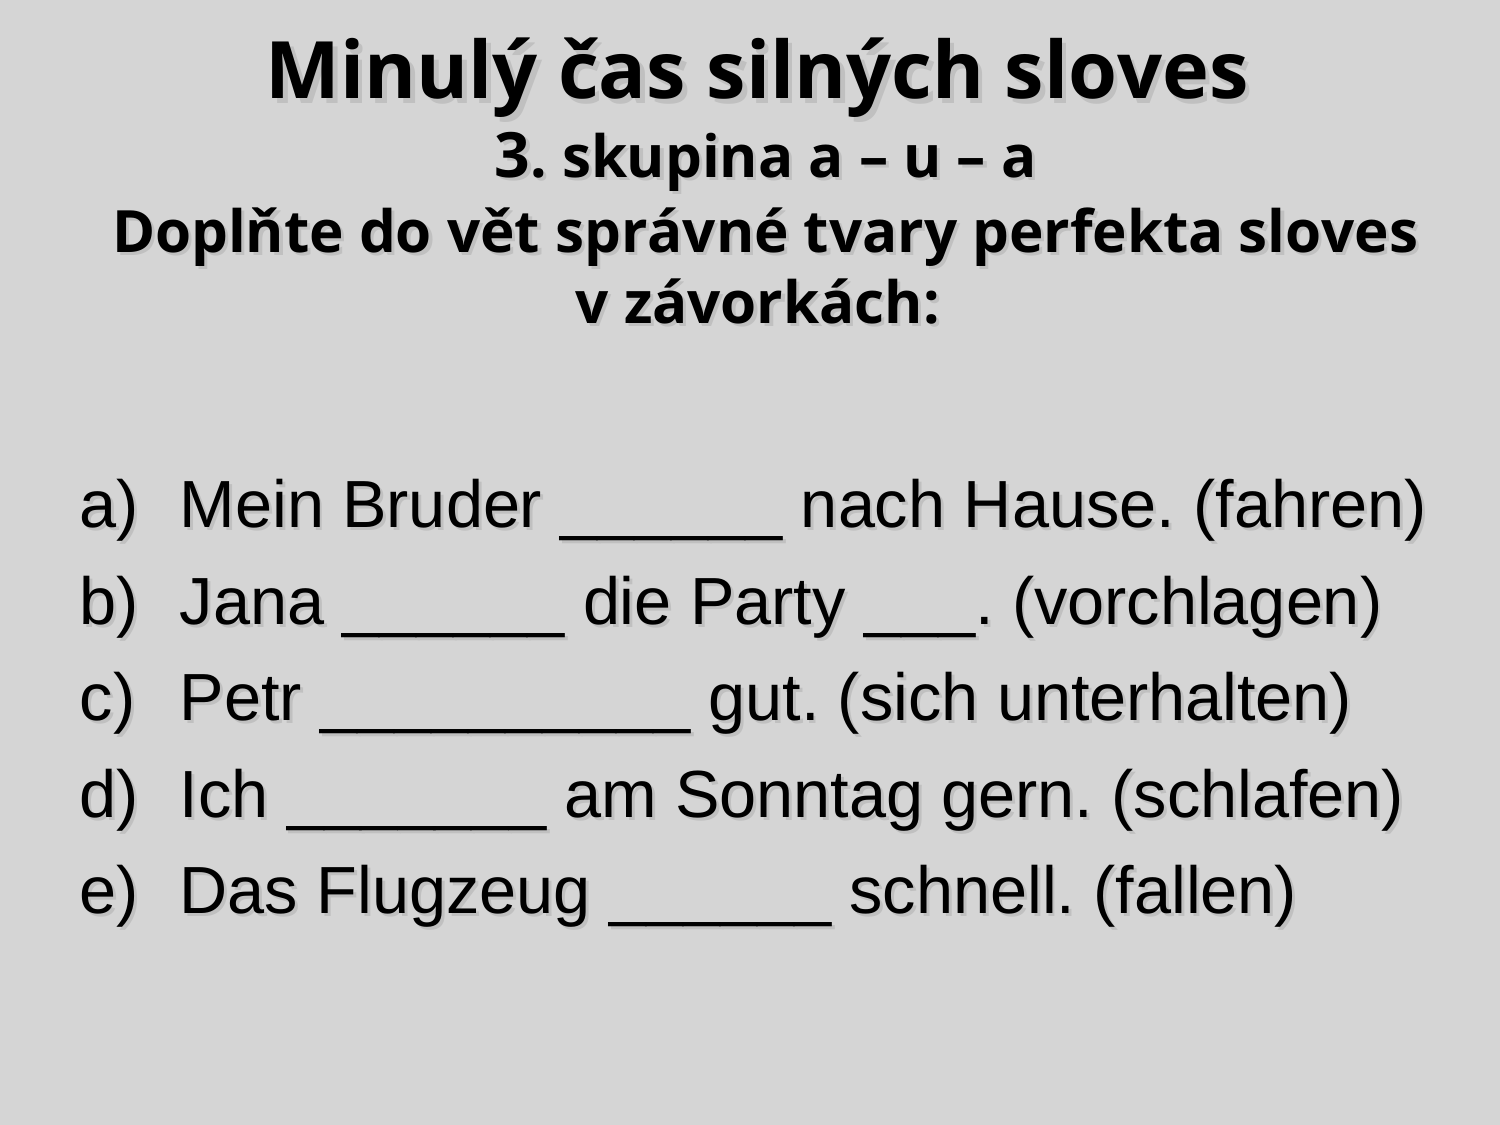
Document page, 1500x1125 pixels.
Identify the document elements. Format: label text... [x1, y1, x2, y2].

title Minulý čas silných sloves 3. skupina a – u – a Doplňte do vět správné tvary perfekta sloves v závorkách: [64, 12, 1451, 343]
list Mein Bruder ______ nach Hause. (fahren) Jana ______ die Party ___. (vorchlagen) Petr __________ gut. (sich unterhalten) Ich _______ am Sonntag gern. (schlafen) Das Flugzeug ______ schnell. (fallen) [64, 361, 1447, 1047]
